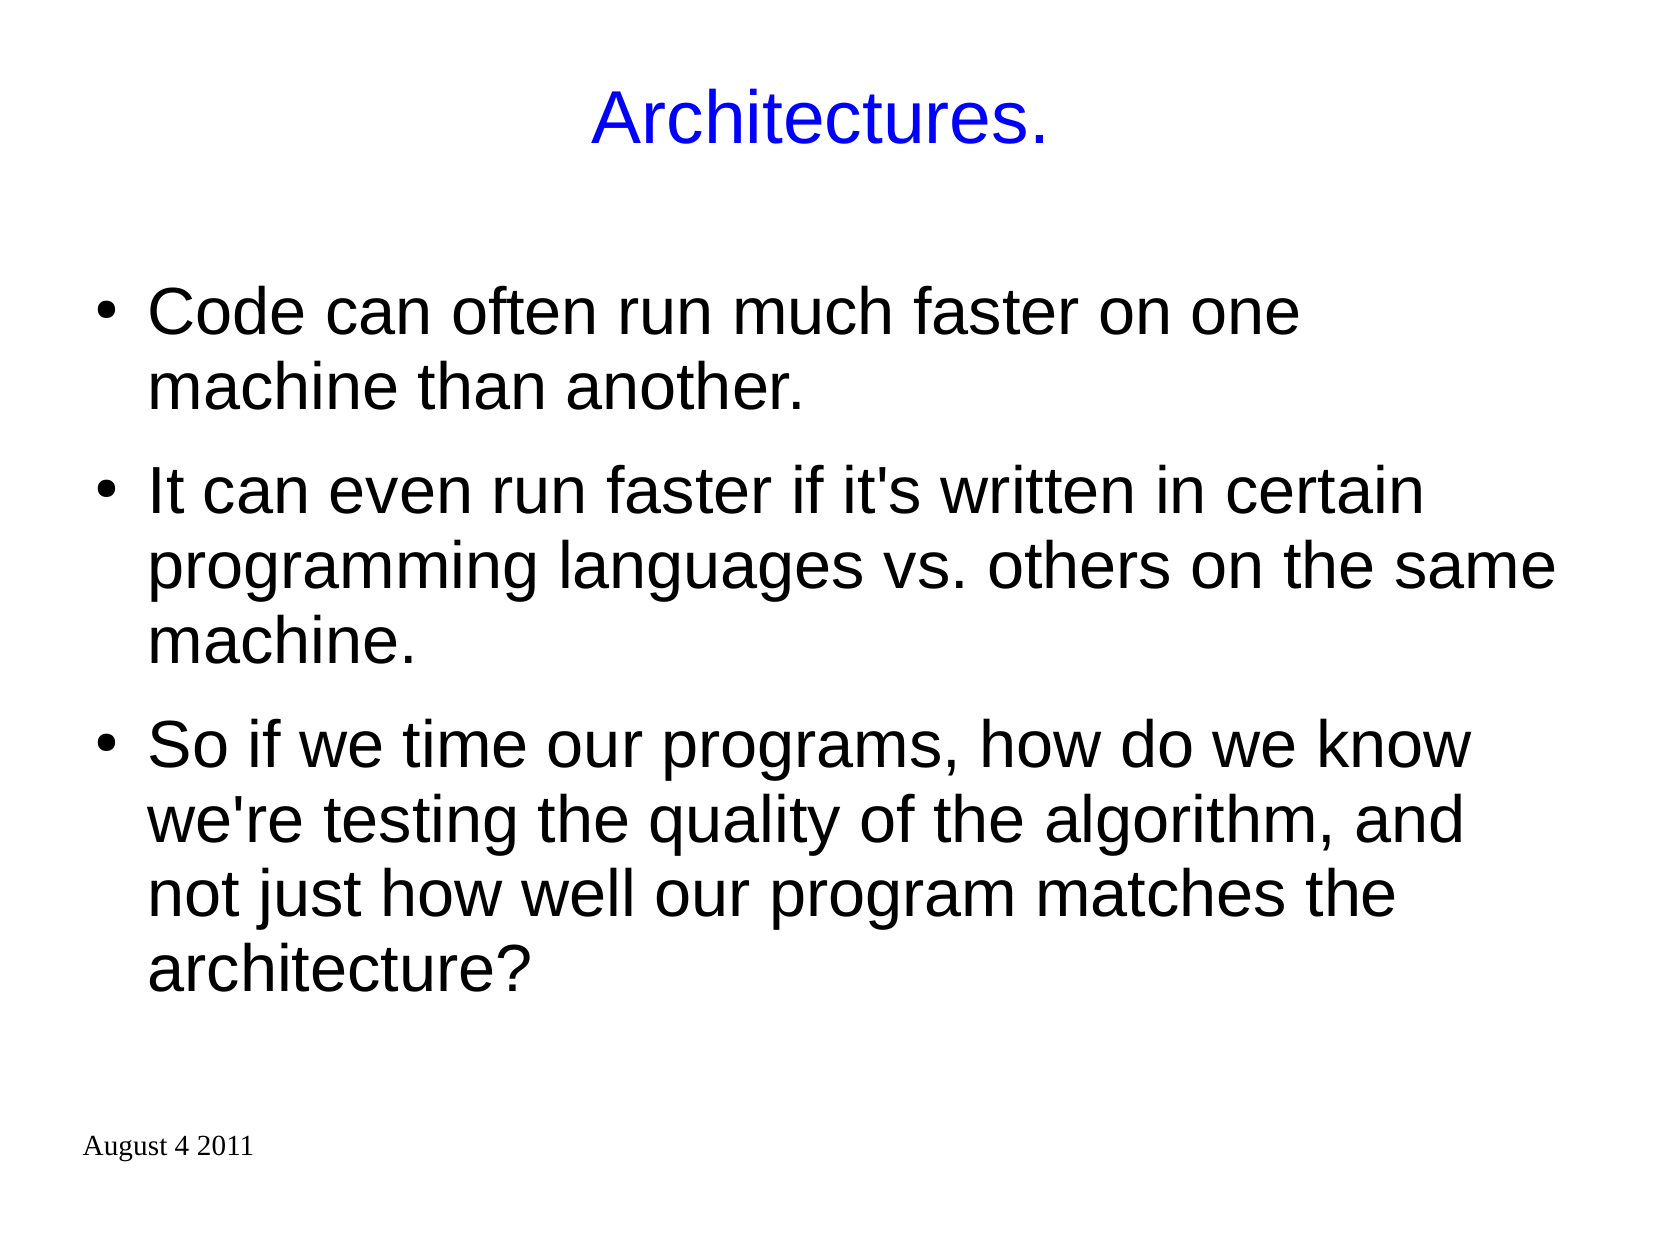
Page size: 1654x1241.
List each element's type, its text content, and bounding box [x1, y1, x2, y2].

title Architectures. [76, 58, 1565, 178]
list Code can often run much faster on one machine than another. It can even run faster if it's written in certain programming languages vs. others on the same machine. So if we time our programs, how do we know we're testing the quality of the algorithm, and not just how well our program matches the architecture? [76, 274, 1565, 1093]
